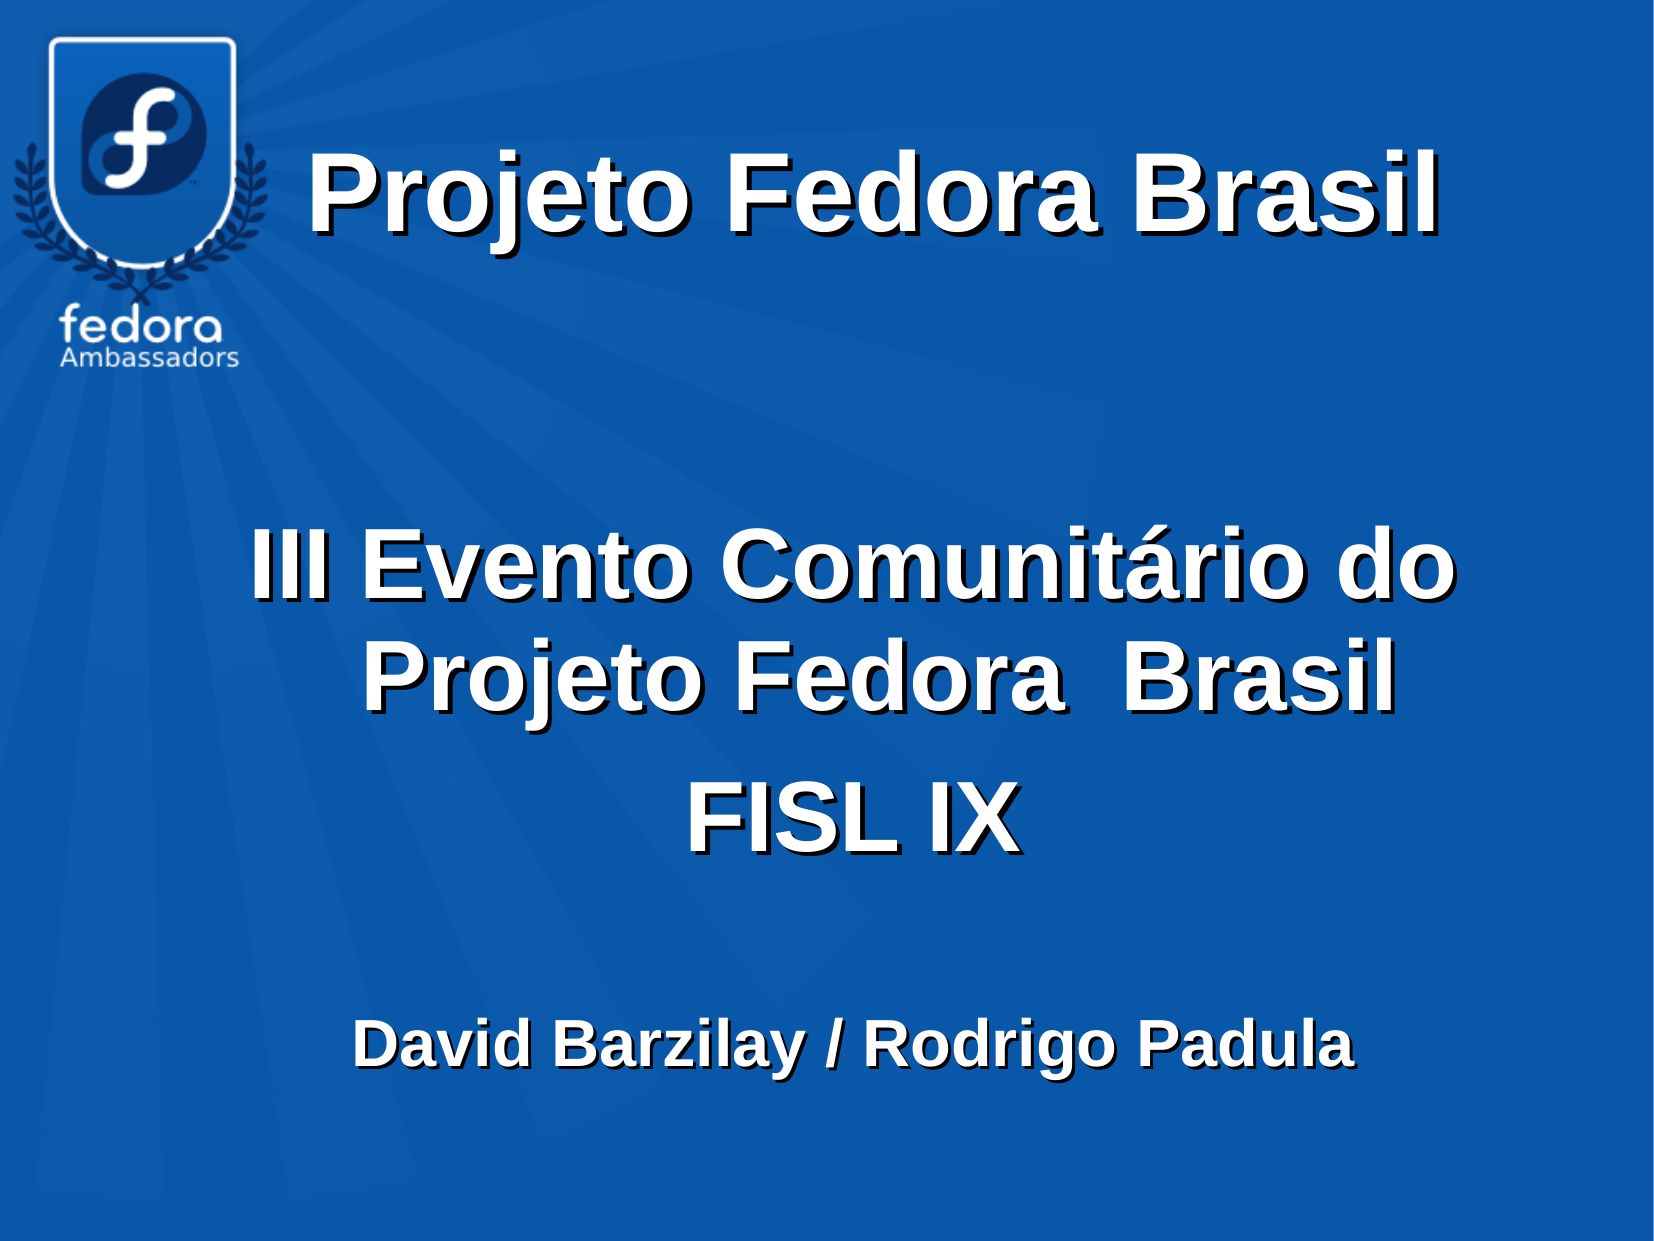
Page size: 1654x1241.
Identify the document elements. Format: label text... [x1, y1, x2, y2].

picture [0, 0, 1654, 1241]
list III Evento Comunitário do Projeto Fedora Brasil FISL IX David Barzilay / Rodrigo Padula [106, 507, 1583, 1082]
list Projeto Fedora Brasil [200, 129, 1530, 342]
